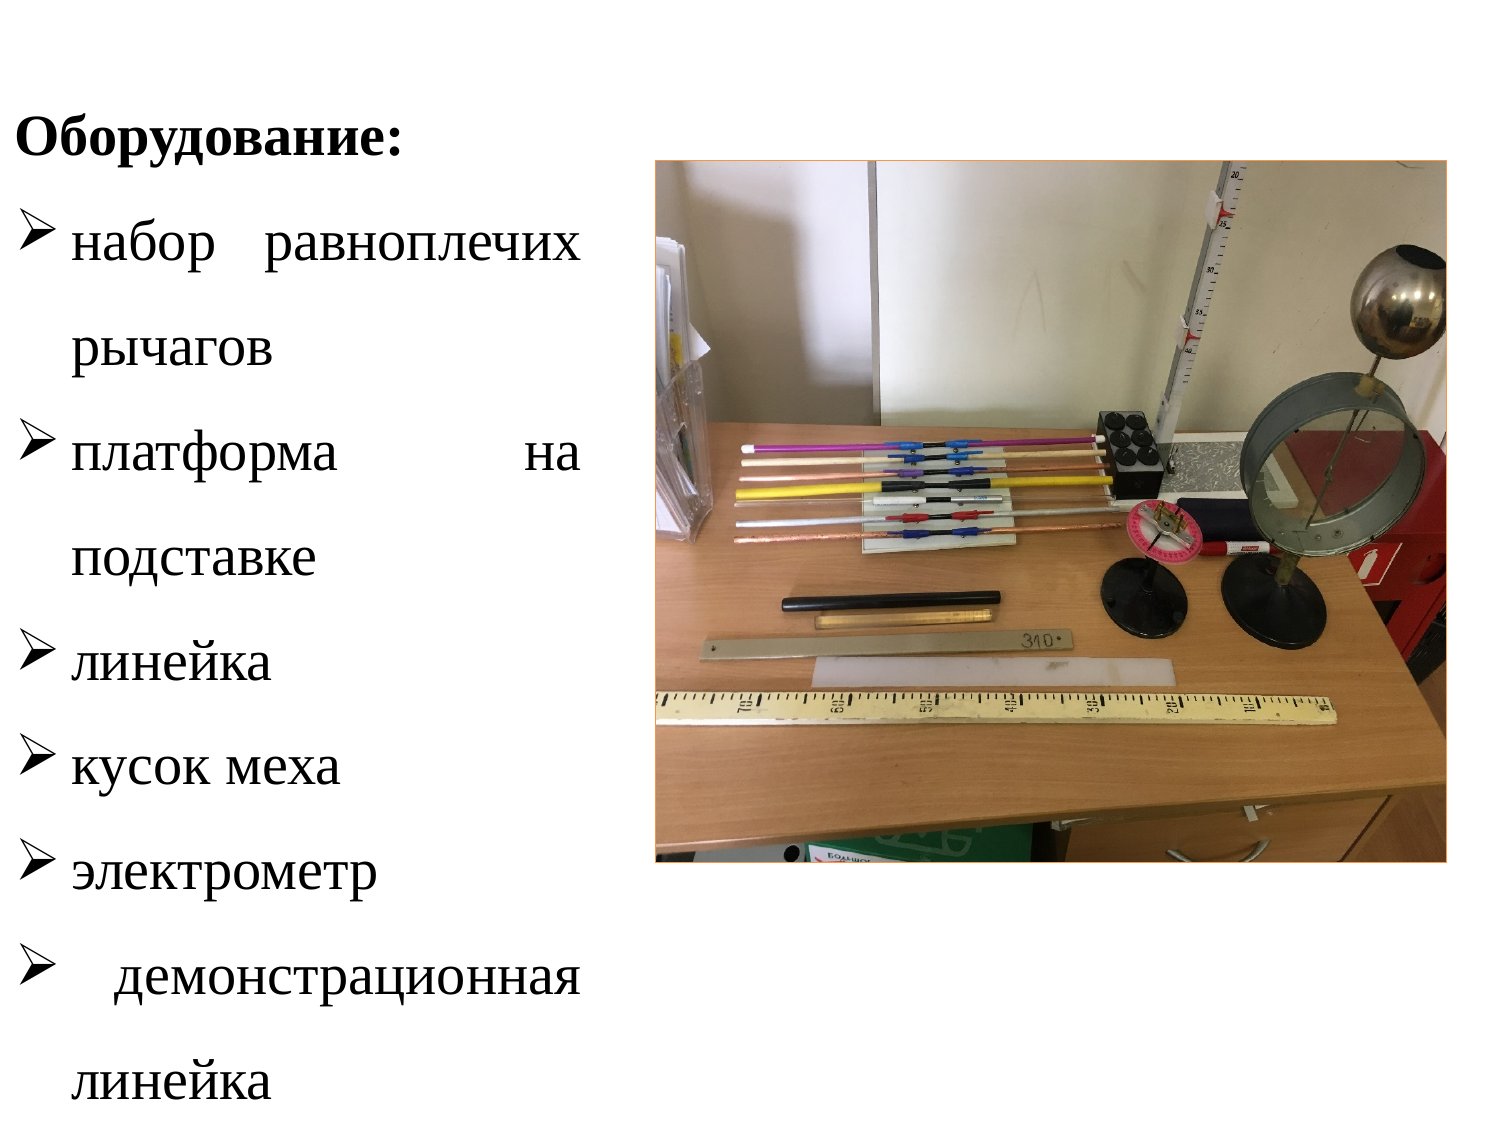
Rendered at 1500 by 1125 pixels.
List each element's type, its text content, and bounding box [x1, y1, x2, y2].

picture [655, 160, 1447, 863]
text_box Оборудование: набор равноплечих рычагов платформа на подставке линейка кусок меха электрометр демонстрационная линейка [0, 54, 597, 1119]
